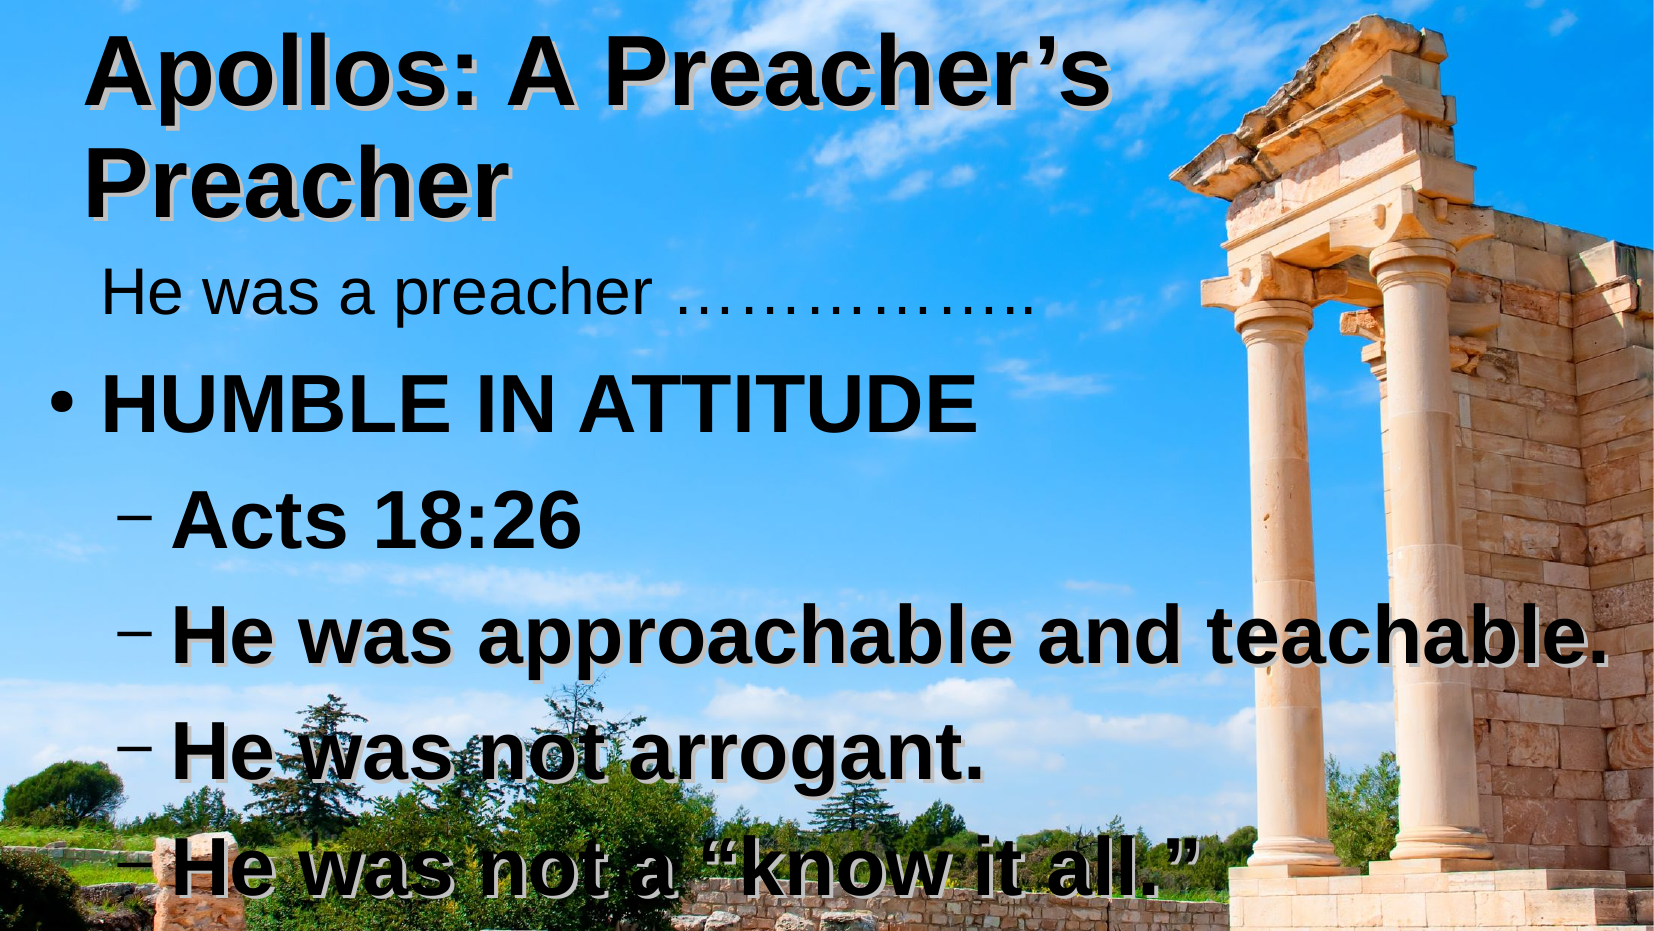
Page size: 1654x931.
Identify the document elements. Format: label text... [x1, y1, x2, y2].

picture [0, 0, 1654, 931]
title Apollos: A Preacher’s Preacher [82, 15, 1571, 239]
list He was a preacher …………….. HUMBLE IN ATTITUDE Acts 18:26 He was approachable and teachable. He was not arrogant. He was not a “know it all.” [30, 255, 1636, 919]
